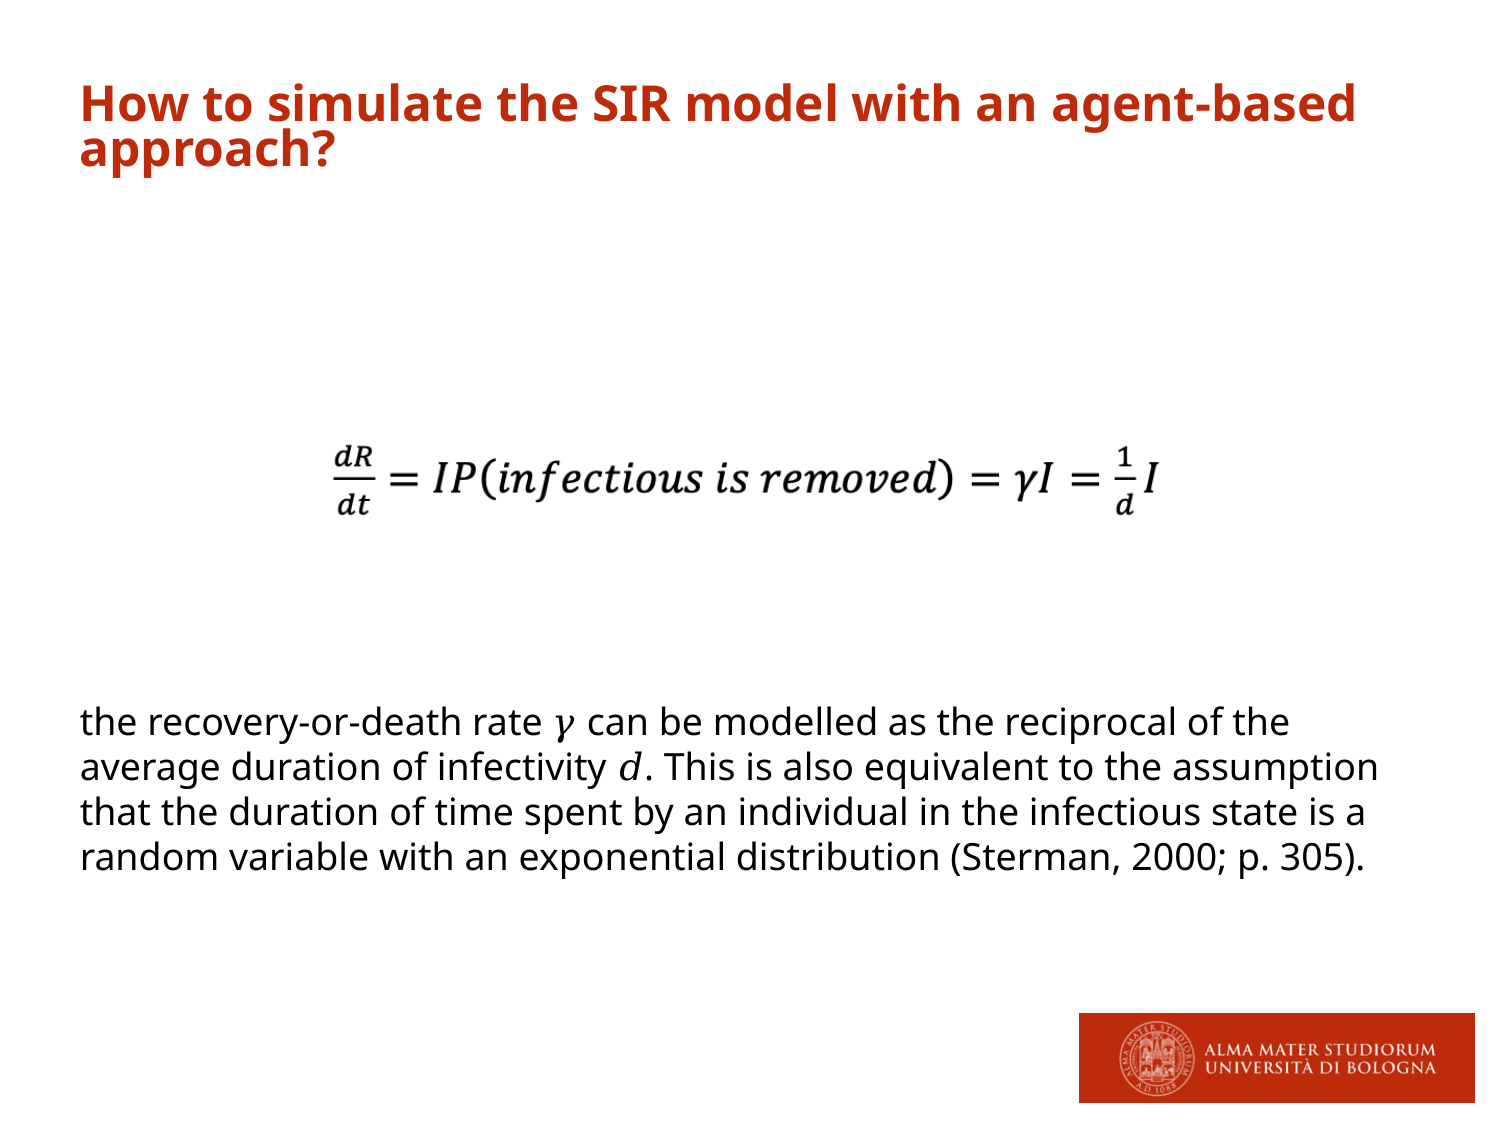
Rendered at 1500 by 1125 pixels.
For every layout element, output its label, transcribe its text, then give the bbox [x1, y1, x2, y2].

picture [278, 397, 1222, 563]
list How to simulate the SIR model with an agent-based approach? [64, 78, 1447, 185]
list the recovery-or-death rate 𝛾 can be modelled as the reciprocal of the average duration of infectivity 𝑑. This is also equivalent to the assumption that the duration of time spent by an individual in the infectious state is a random variable with an exponential distribution (Sterman, 2000; p. 305). [64, 690, 1447, 988]
